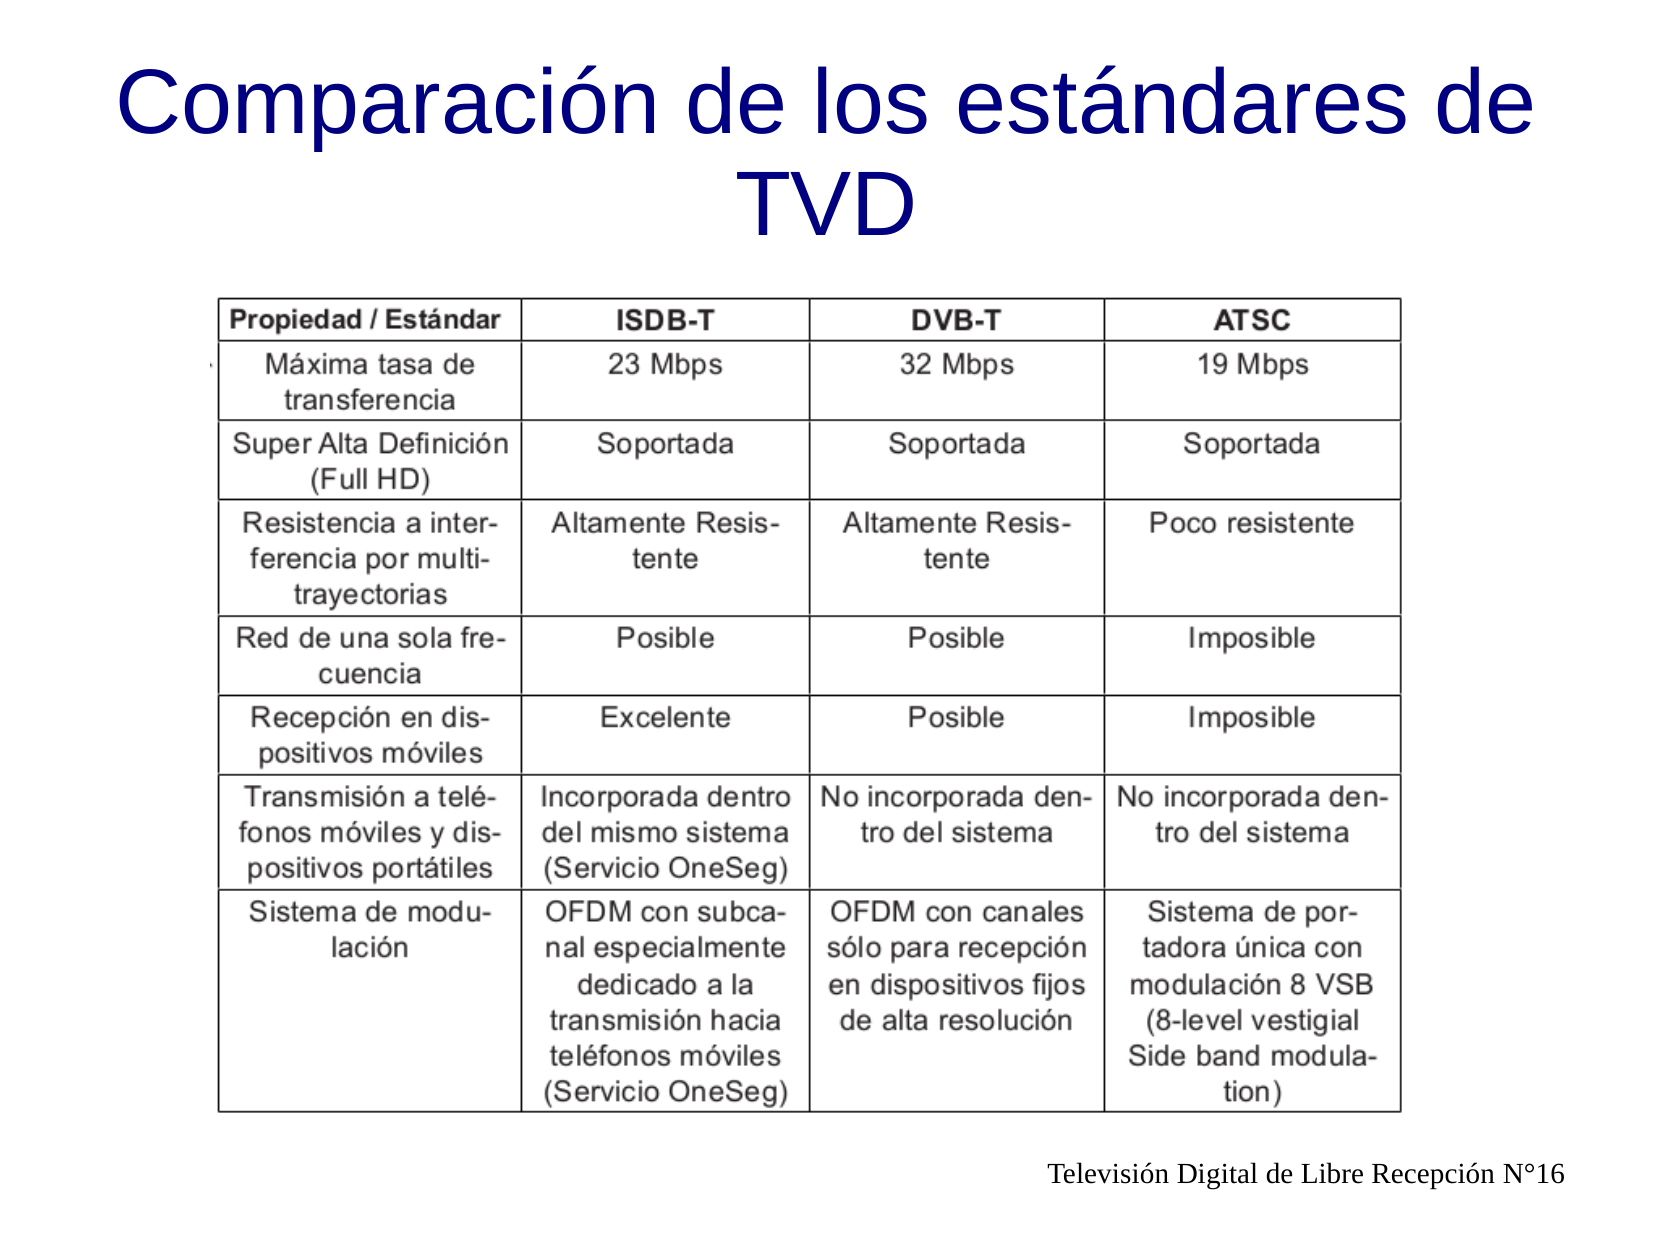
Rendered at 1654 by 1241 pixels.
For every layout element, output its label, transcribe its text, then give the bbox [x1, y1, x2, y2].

picture [210, 290, 1410, 1121]
title Comparación de los estándares de TVD [82, 49, 1571, 257]
